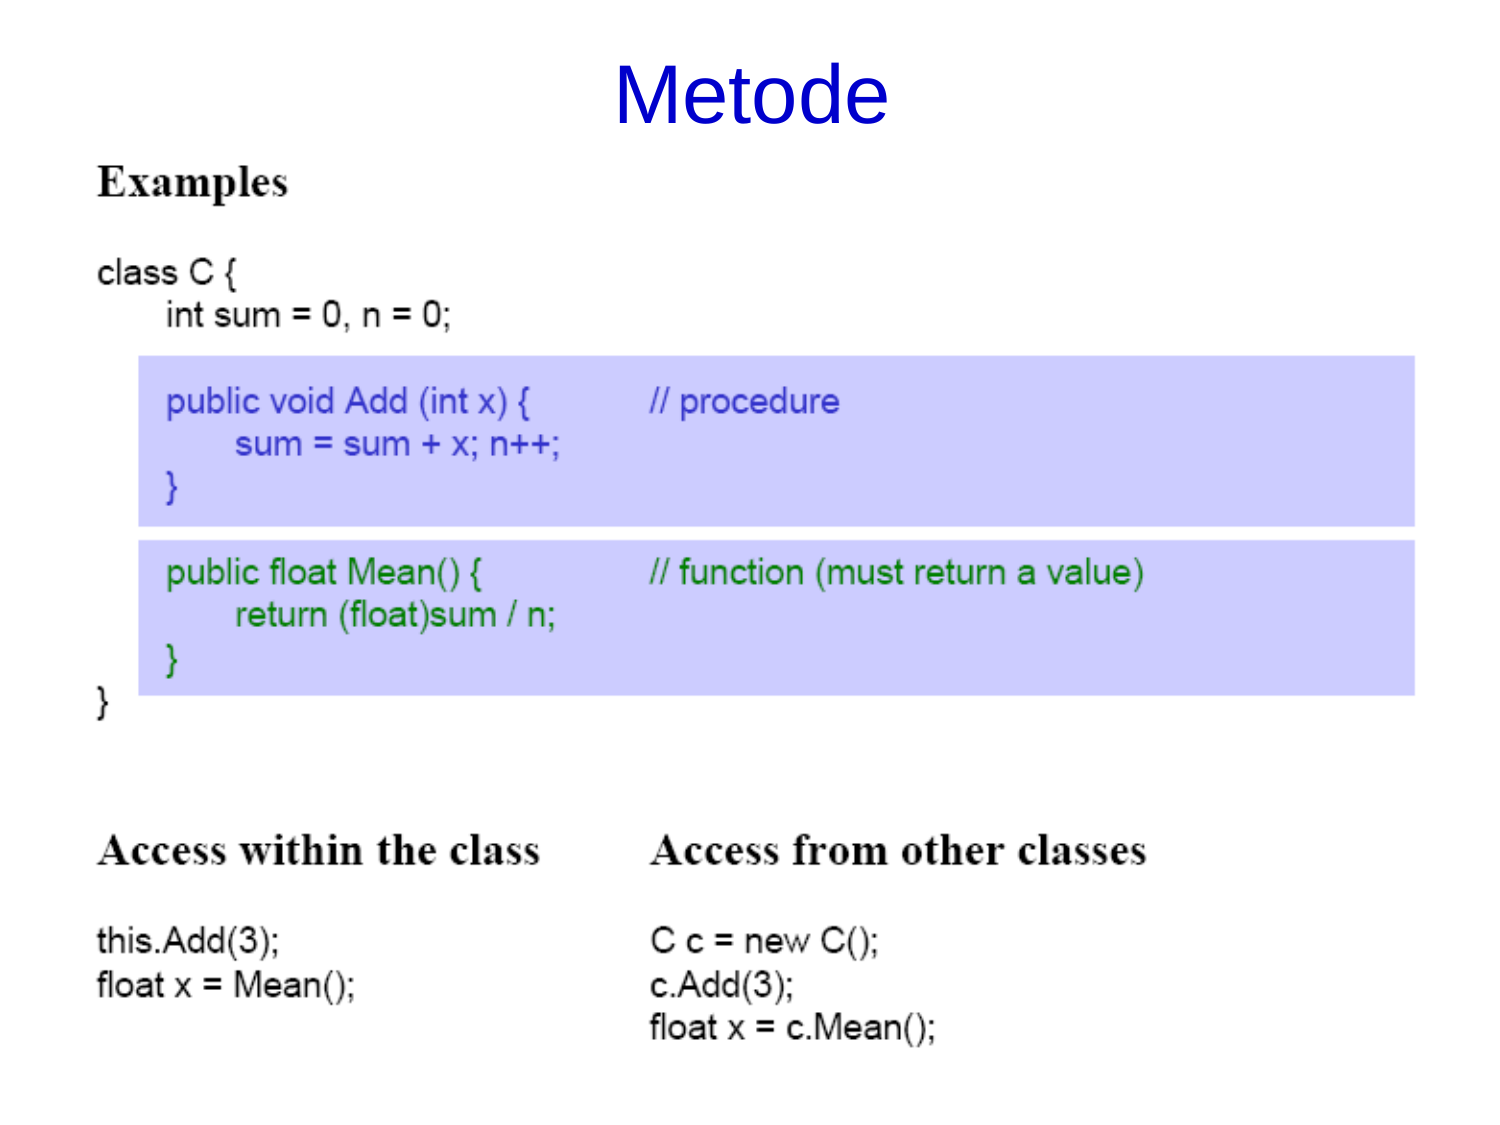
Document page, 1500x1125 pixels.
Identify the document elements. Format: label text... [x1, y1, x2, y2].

text_box [41, 143, 1471, 1086]
title Metode [76, 30, 1427, 143]
